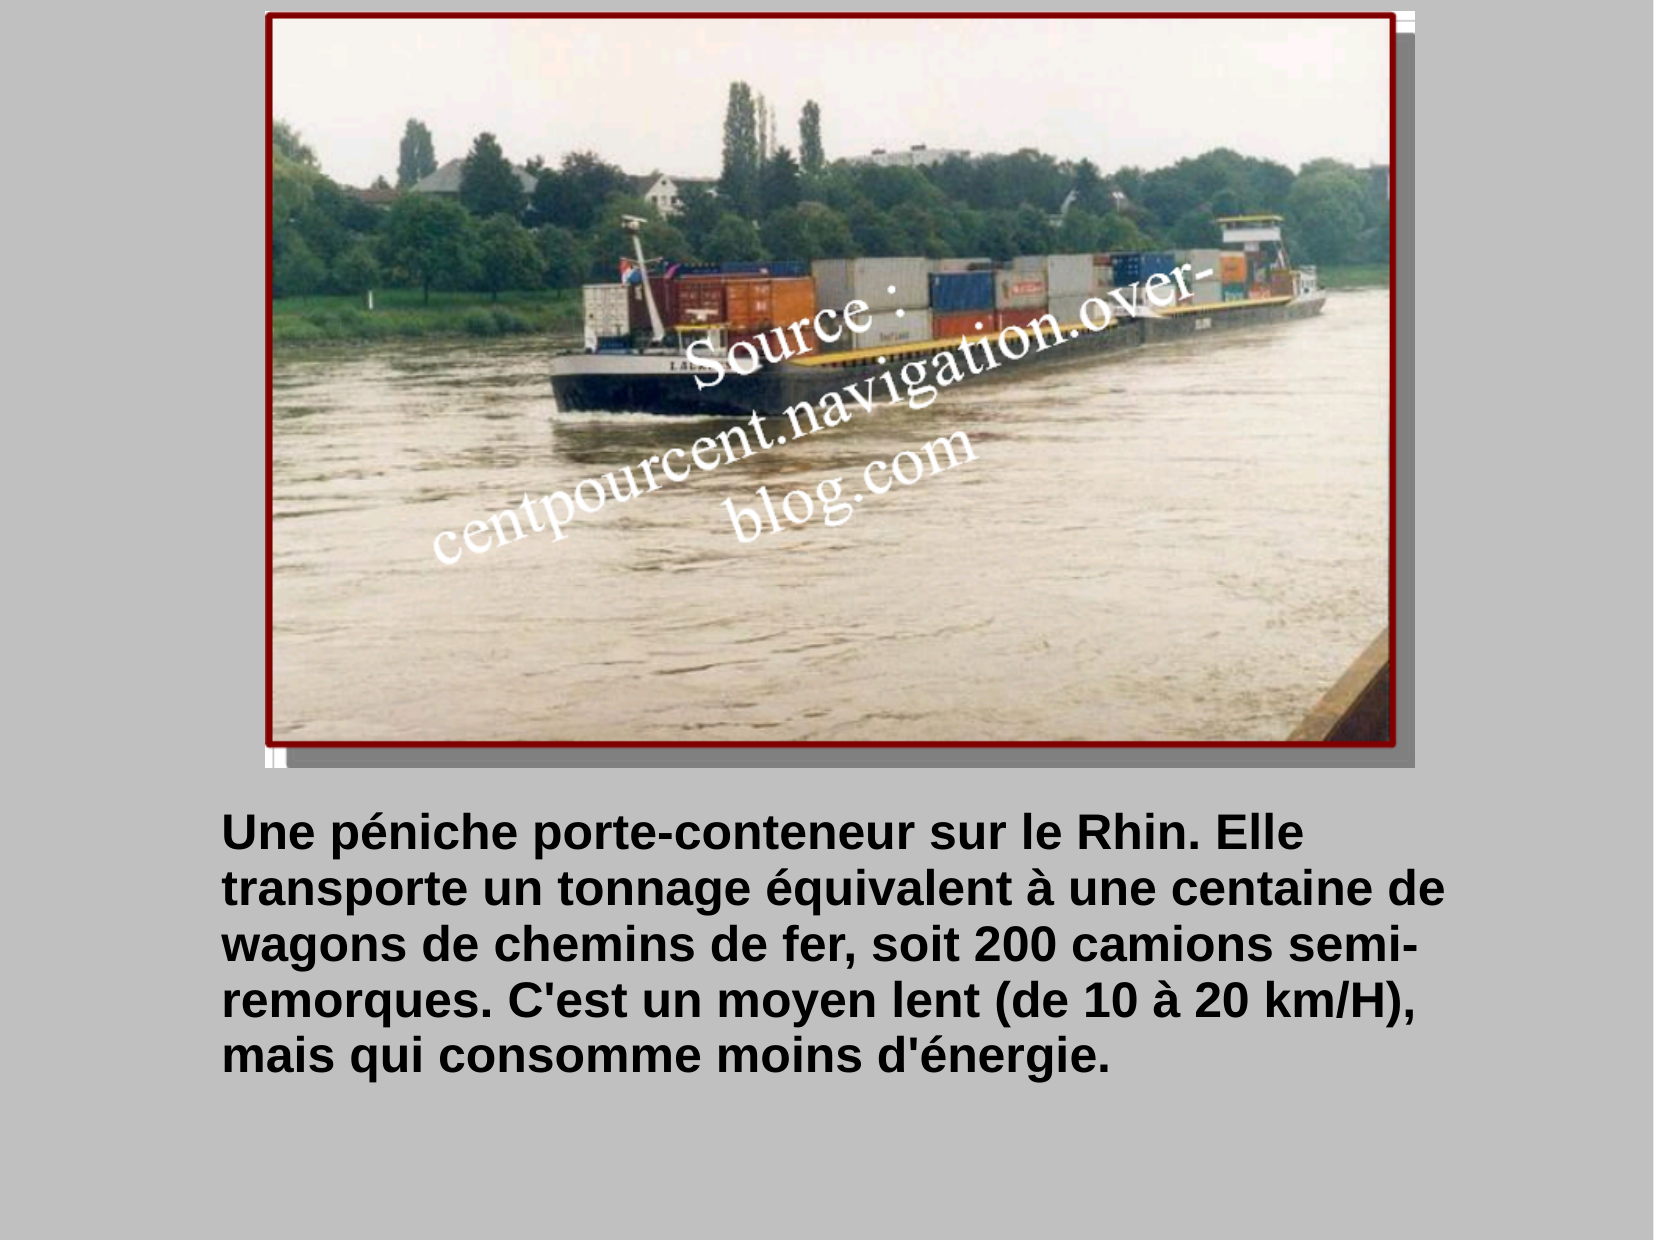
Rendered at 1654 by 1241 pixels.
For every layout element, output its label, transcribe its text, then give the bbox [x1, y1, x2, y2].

picture [265, 11, 1415, 768]
text_box Une péniche porte-conteneur sur le Rhin. Elle transporte un tonnage équivalent à une centaine de wagons de chemins de fer, soit 200 camions semi-remorques. C'est un moyen lent (de 10 à 20 km/H), mais qui consomme moins d'énergie. [206, 797, 1477, 1098]
